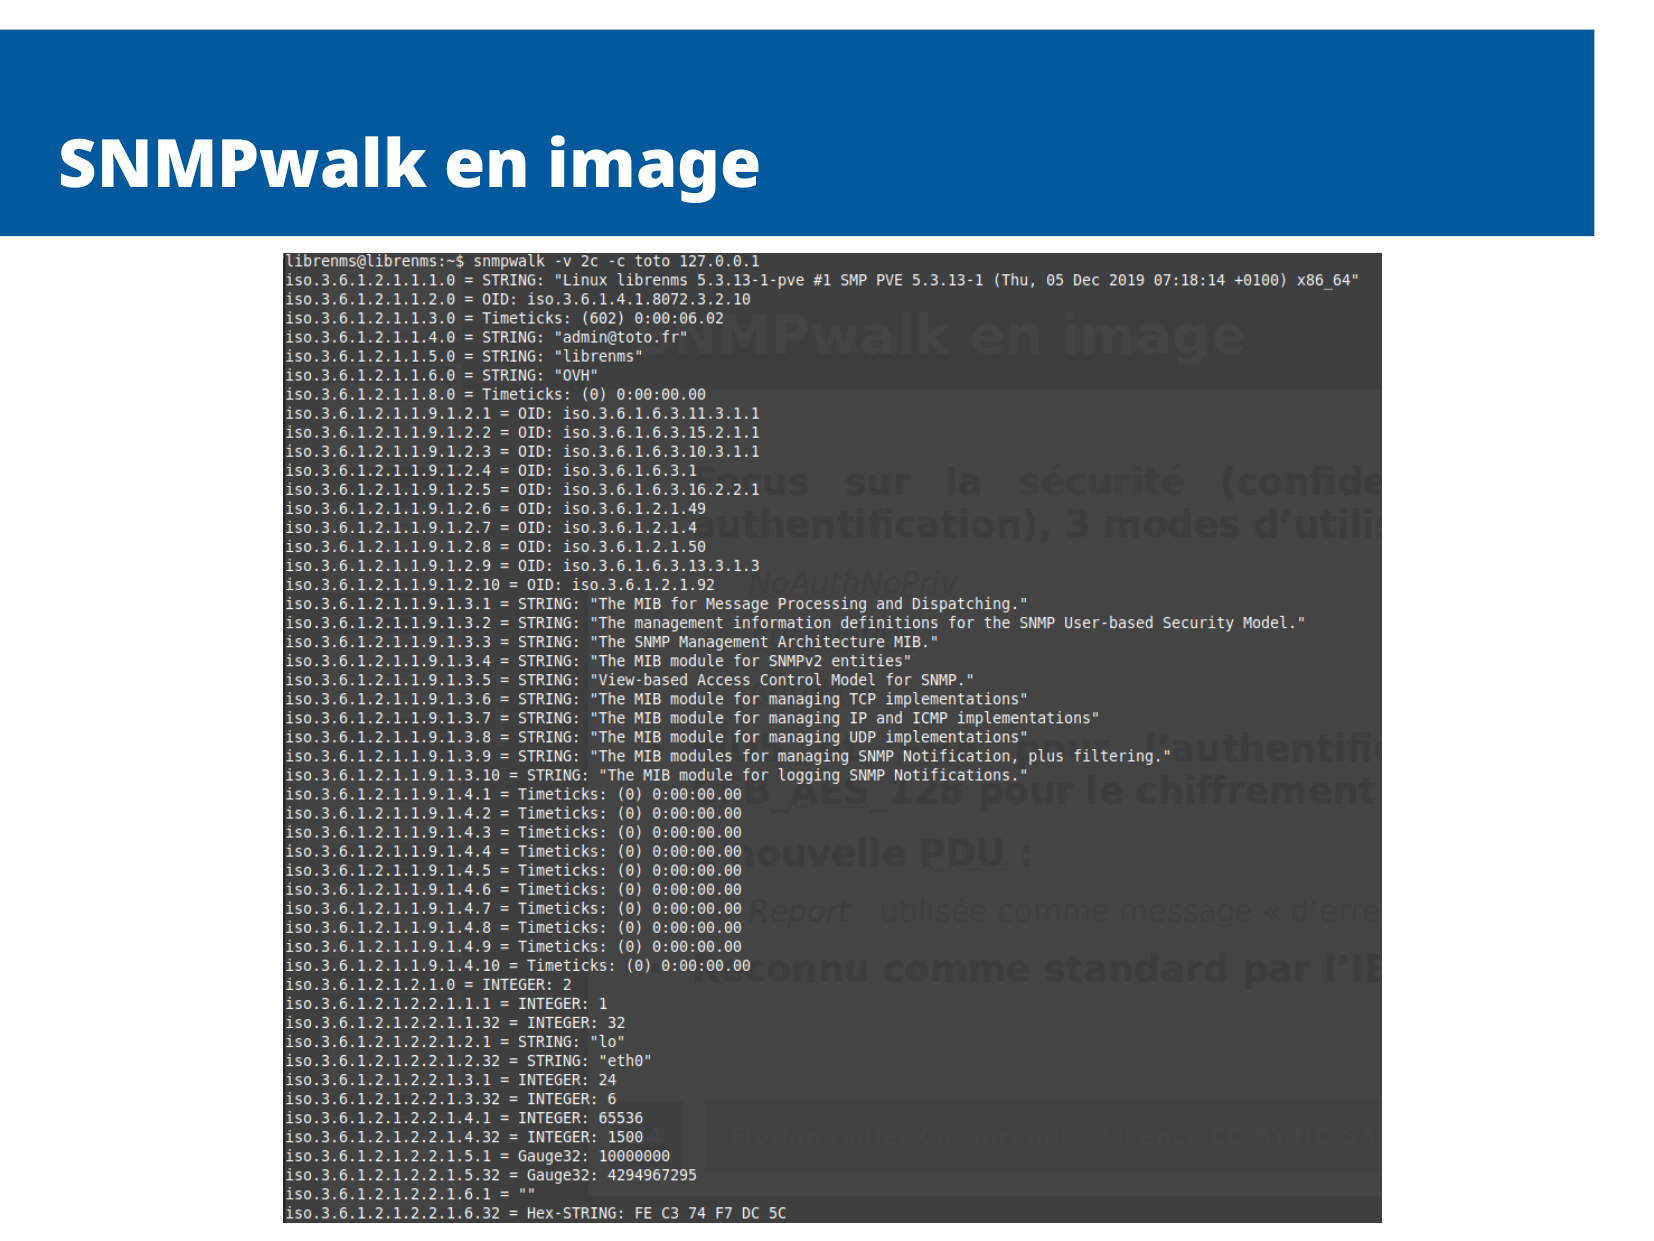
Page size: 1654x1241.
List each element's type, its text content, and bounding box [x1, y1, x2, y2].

text_box [11, 1098, 1654, 1229]
picture [283, 253, 1382, 1223]
title SNMPwalk en image [59, 59, 1595, 207]
